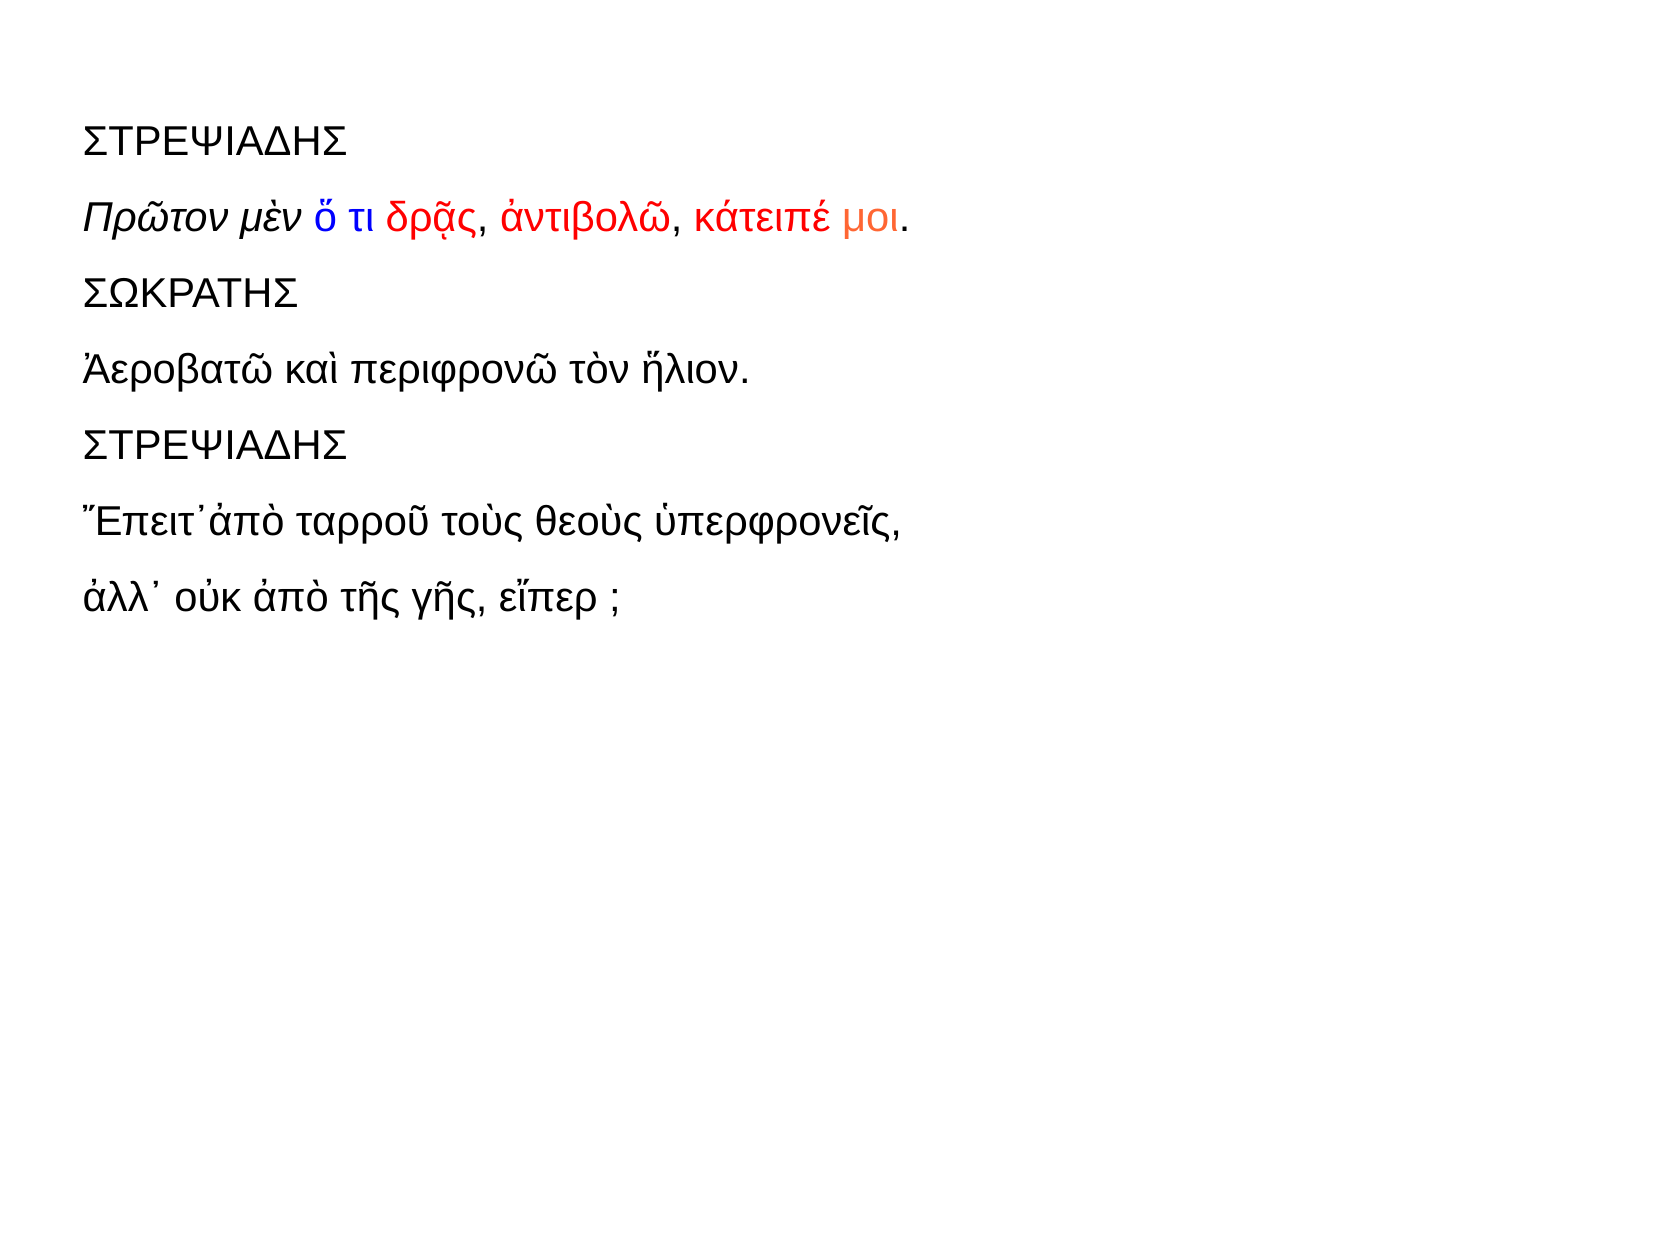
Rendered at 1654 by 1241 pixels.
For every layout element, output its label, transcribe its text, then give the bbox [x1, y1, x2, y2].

list ΣΤΡΕΨΙΑΔΗΣ Πρῶτον μὲν ὅ τι δρᾷς, ἀντιβολῶ, κάτειπέ μοι. ΣΩΚΡΑΤΗΣ Ἀεροβατῶ καὶ περιφρονῶ τὸν ἥλιον. ΣΤΡΕΨΙΑΔΗΣ Ἔπειτ᾿ἀπὸ ταρροῦ τοὺς θεοὺς ὑπερφρονεῖς, ἀλλ᾿ οὐκ ἀπὸ τῆς γῆς, εἴπερ ; [82, 118, 1571, 1109]
